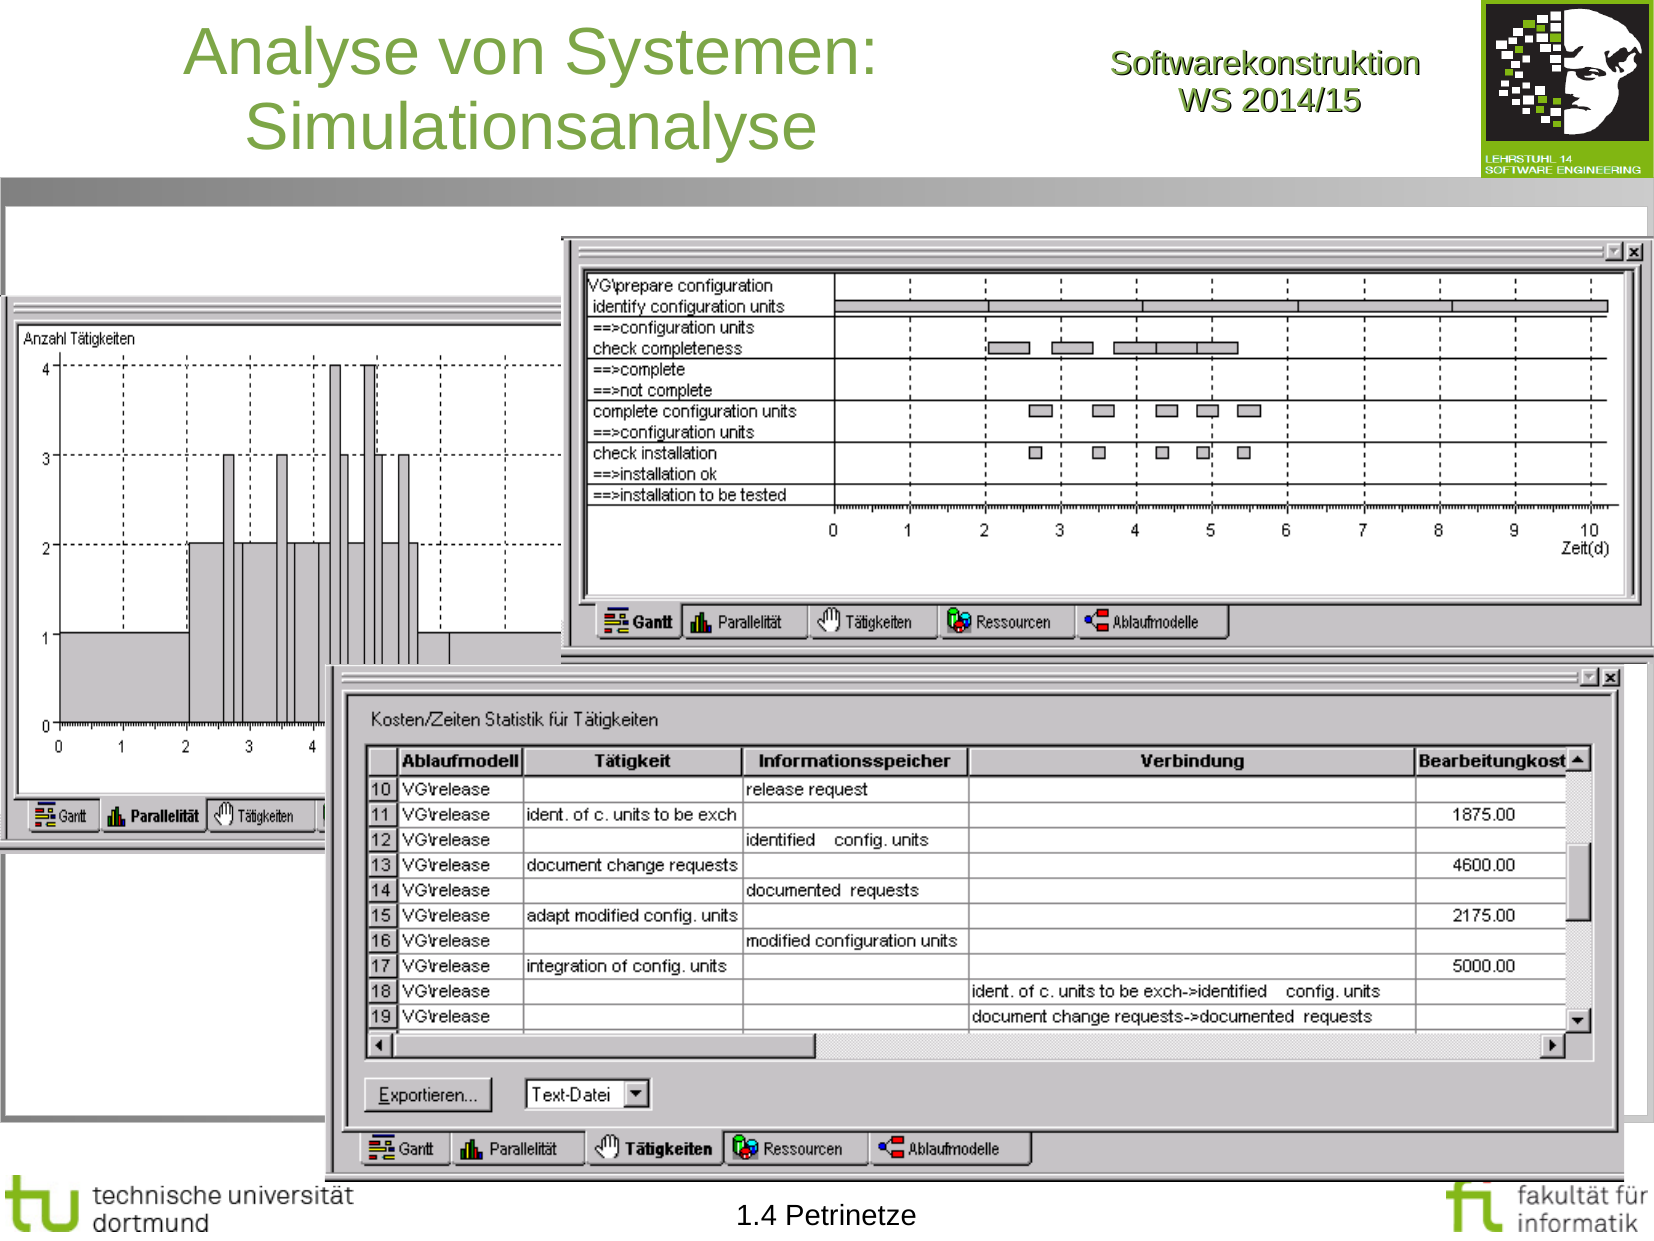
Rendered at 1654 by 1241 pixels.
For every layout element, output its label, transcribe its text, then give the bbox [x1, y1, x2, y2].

title Analyse von Systemen: Simulationsanalyse [0, 0, 1063, 178]
picture [0, 236, 1654, 1232]
picture [1481, 0, 1654, 178]
